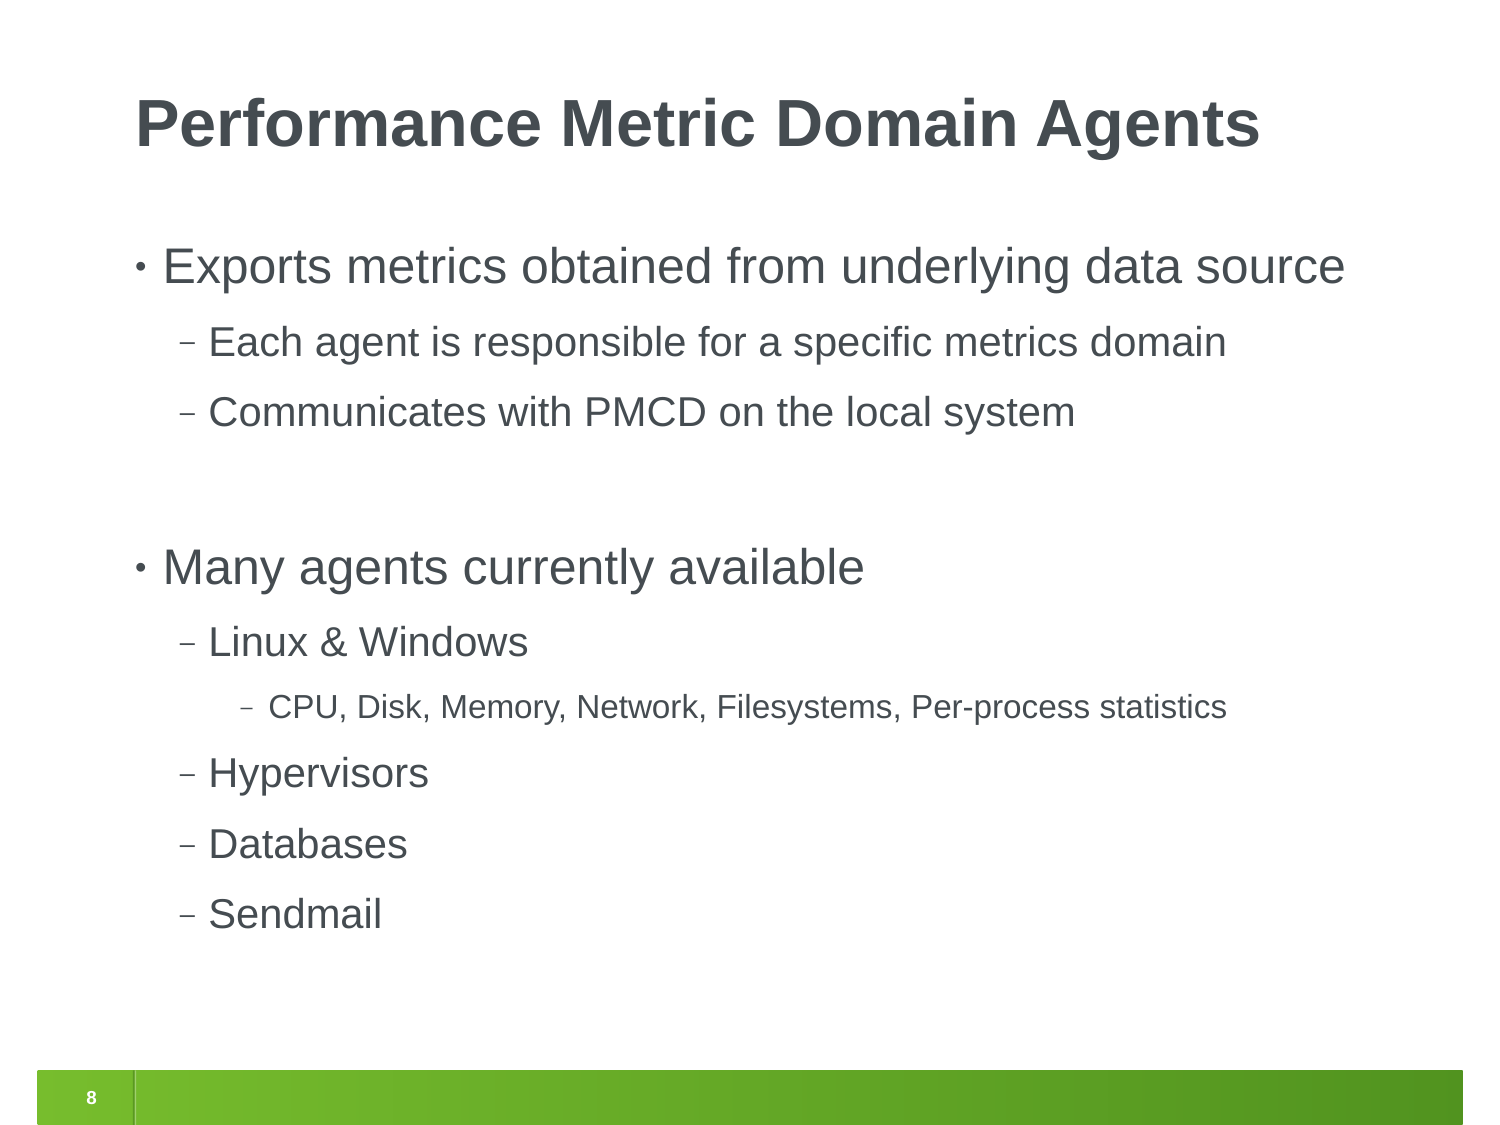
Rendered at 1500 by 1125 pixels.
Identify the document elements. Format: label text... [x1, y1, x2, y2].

list Exports metrics obtained from underlying data source Each agent is responsible for a specific metrics domain Communicates with PMCD on the local system Many agents currently available Linux & Windows CPU, Disk, Memory, Network, Filesystems, Per-process statistics Hypervisors Databases Sendmail [135, 238, 1372, 982]
title Performance Metric Domain Agents [135, 41, 1372, 204]
